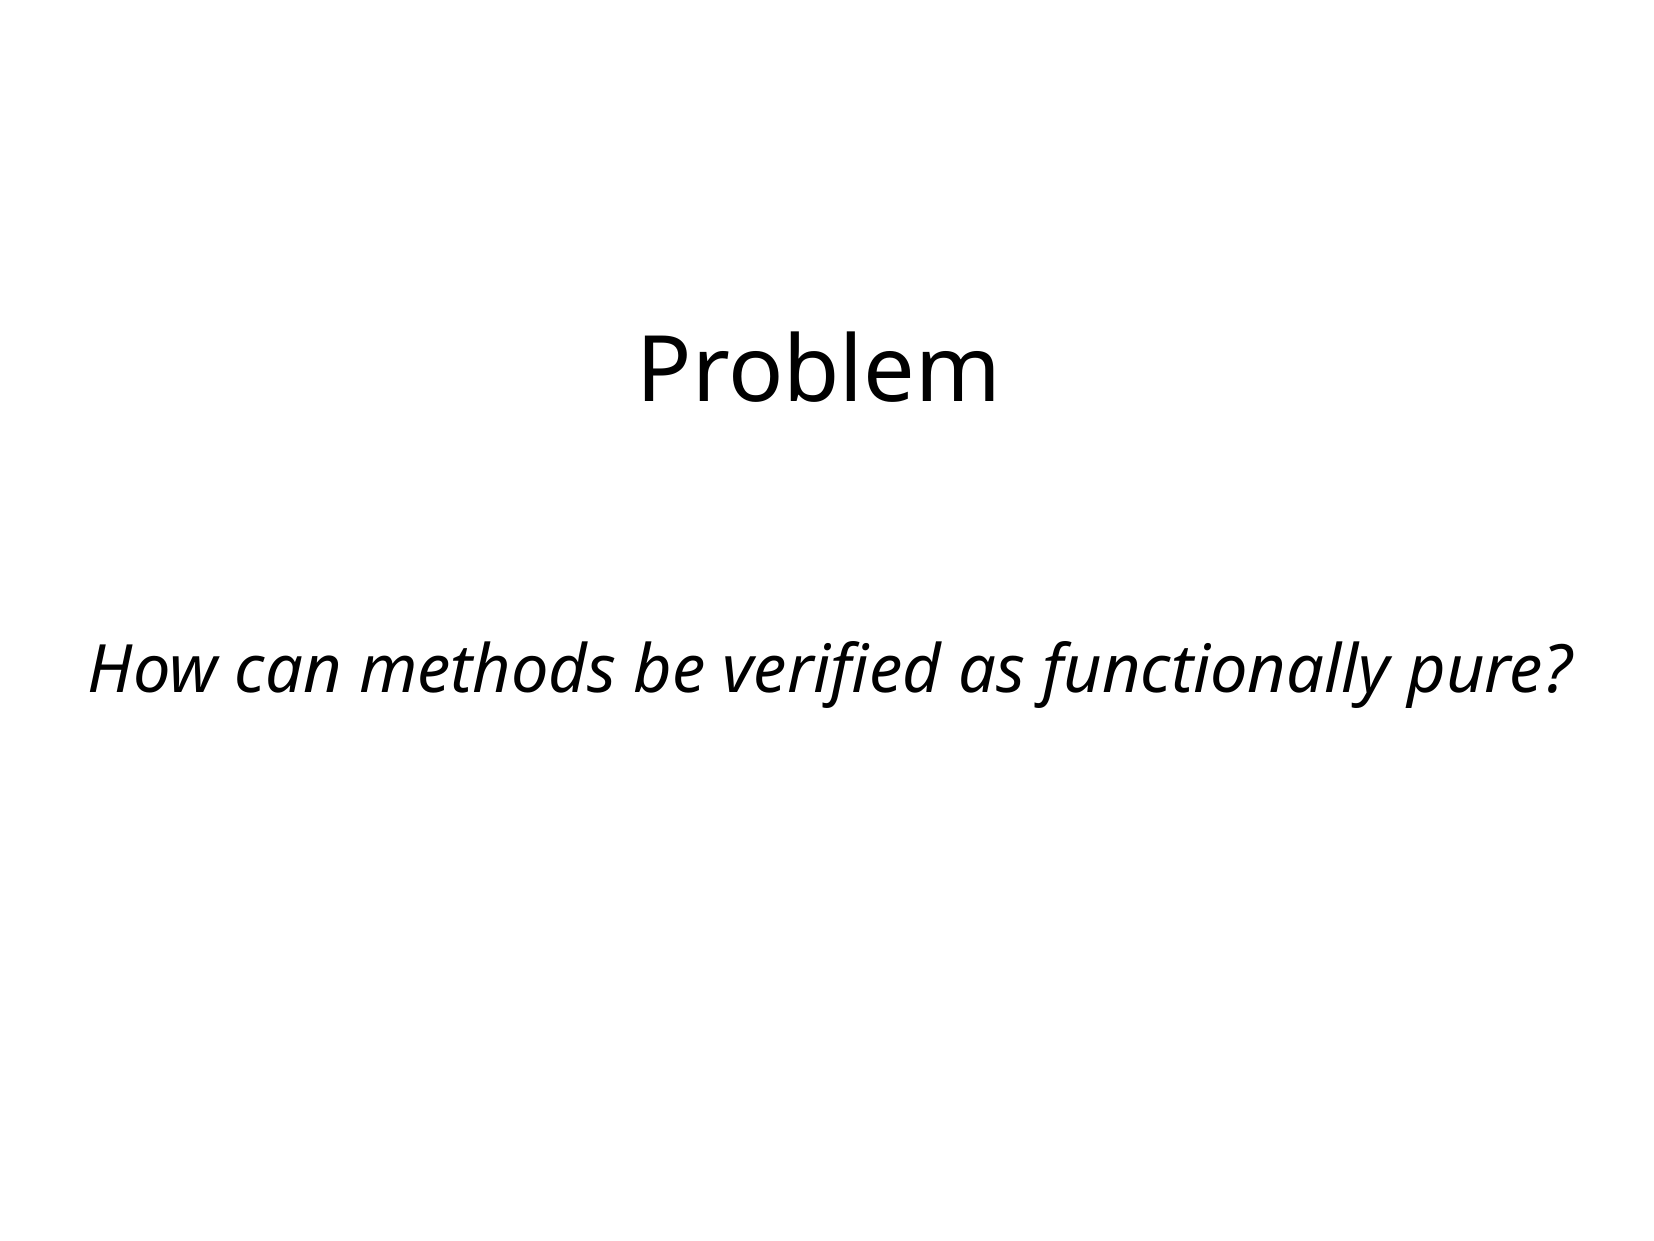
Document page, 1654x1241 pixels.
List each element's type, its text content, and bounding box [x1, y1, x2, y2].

subtitle How can methods be verified as functionally pure? [86, 375, 1576, 959]
title Problem [75, 262, 1564, 470]
